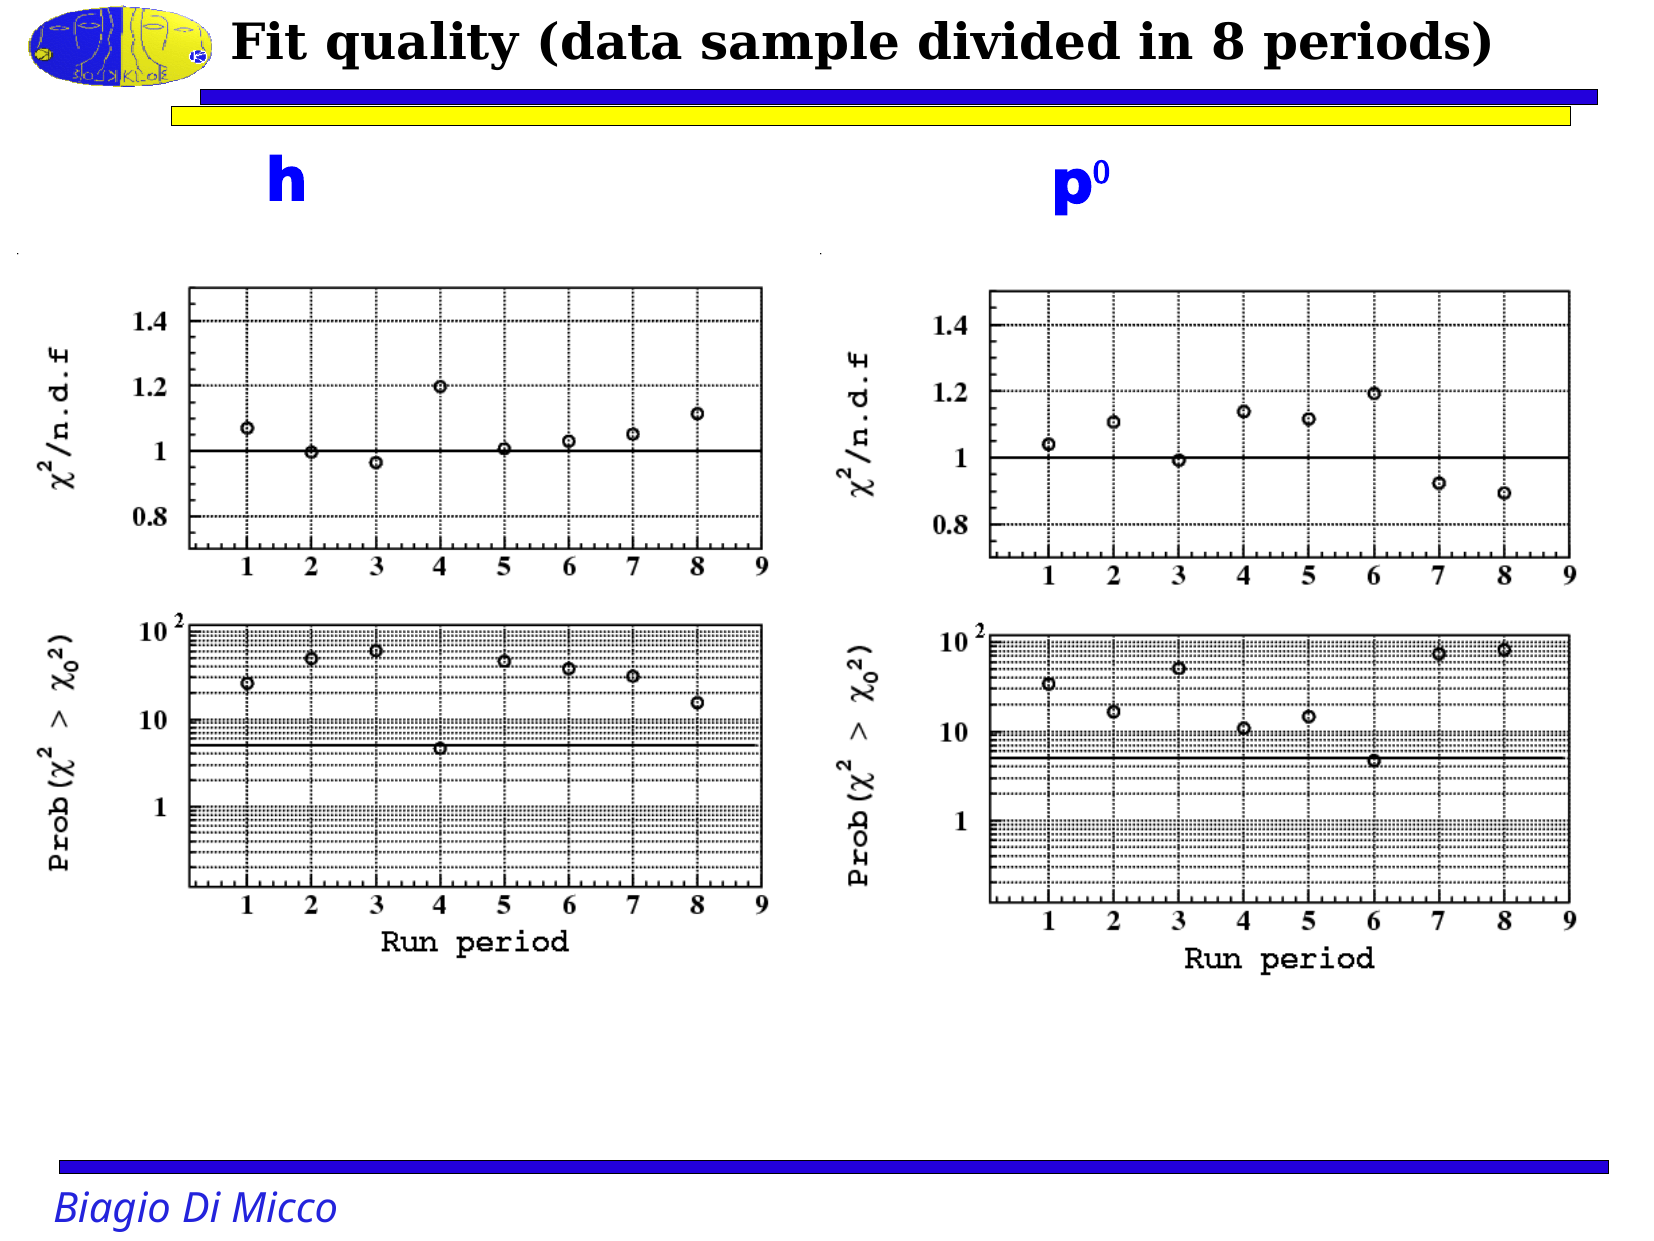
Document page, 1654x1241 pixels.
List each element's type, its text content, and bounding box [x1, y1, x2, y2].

picture [20, 2, 220, 89]
text_box h [265, 159, 473, 226]
picture [17, 253, 799, 993]
text_box Fit quality (data sample divided in 8 periods) [230, 12, 1654, 71]
picture [820, 253, 1602, 993]
text_box p0 [1051, 159, 1258, 226]
